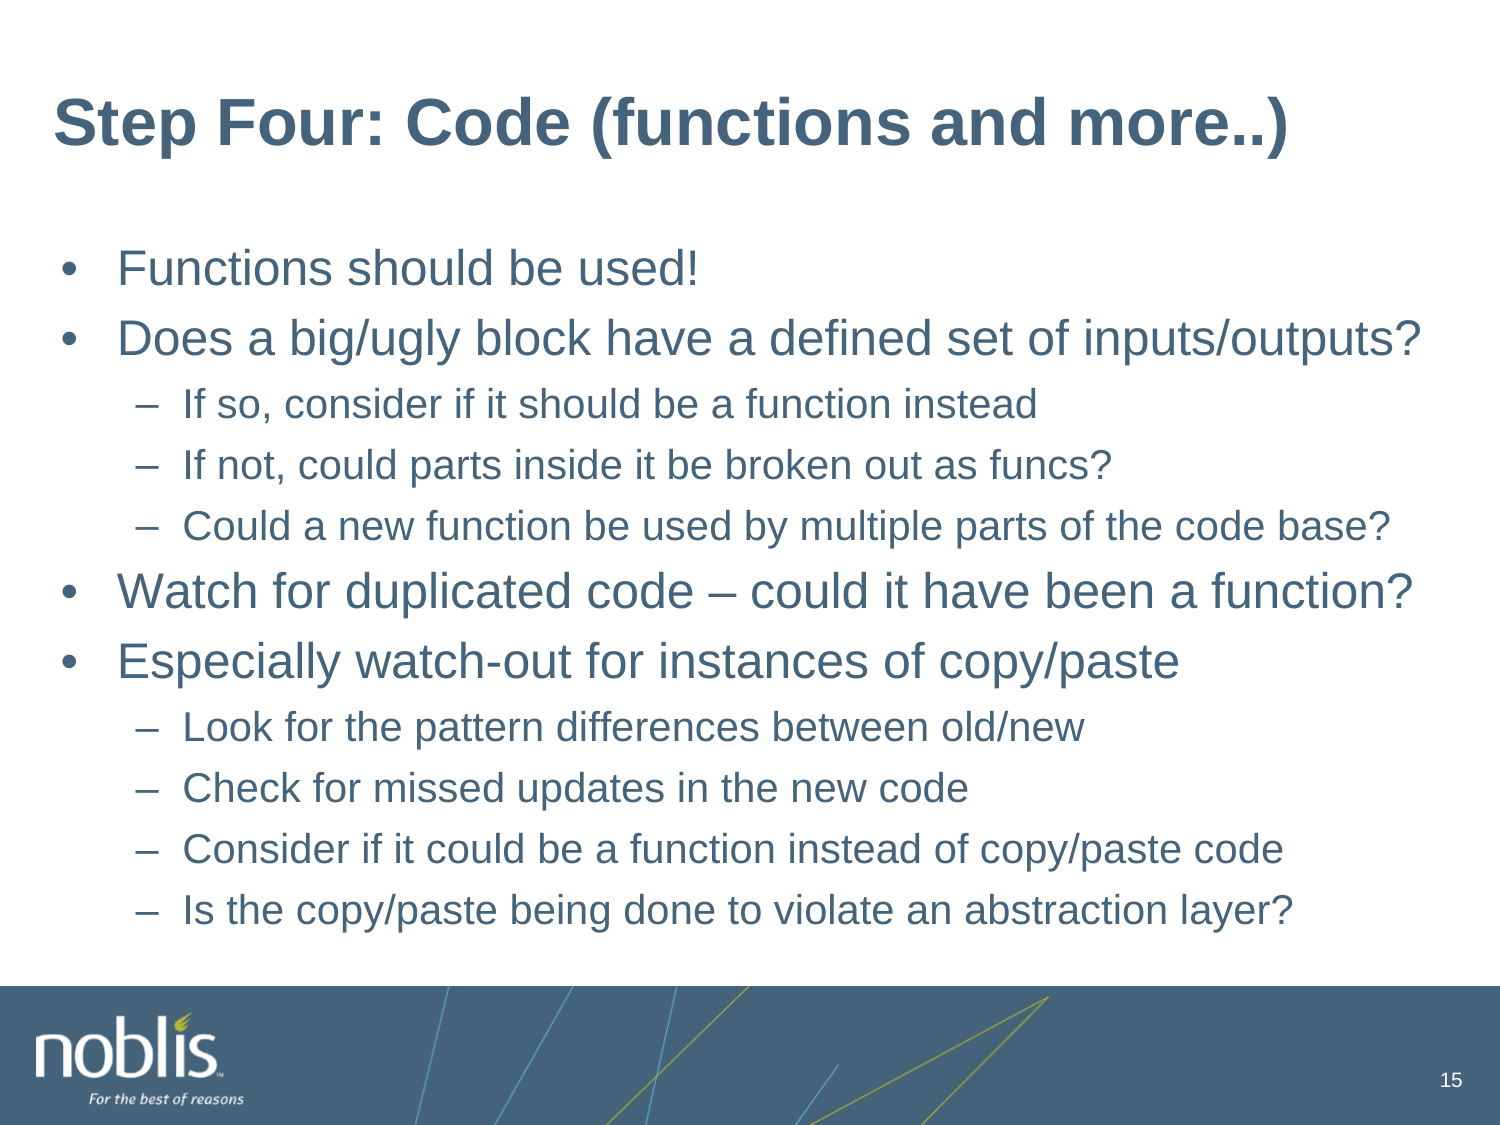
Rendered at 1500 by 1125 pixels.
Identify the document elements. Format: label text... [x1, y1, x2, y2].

title Step Four: Code (functions and more..) [53, 38, 1438, 211]
picture [0, 986, 1500, 1125]
list Functions should be used! Does a big/ugly block have a defined set of inputs/outputs? If so, consider if it should be a function instead If not, could parts inside it be broken out as funcs? Could a new function be used by multiple parts of the code base? Watch for duplicated code – could it have been a function? Especially watch-out for instances of copy/paste Look for the pattern differences between old/new Check for missed updates in the new code Consider if it could be a function instead of copy/paste code Is the copy/paste being done to violate an abstraction layer? [60, 239, 1437, 968]
